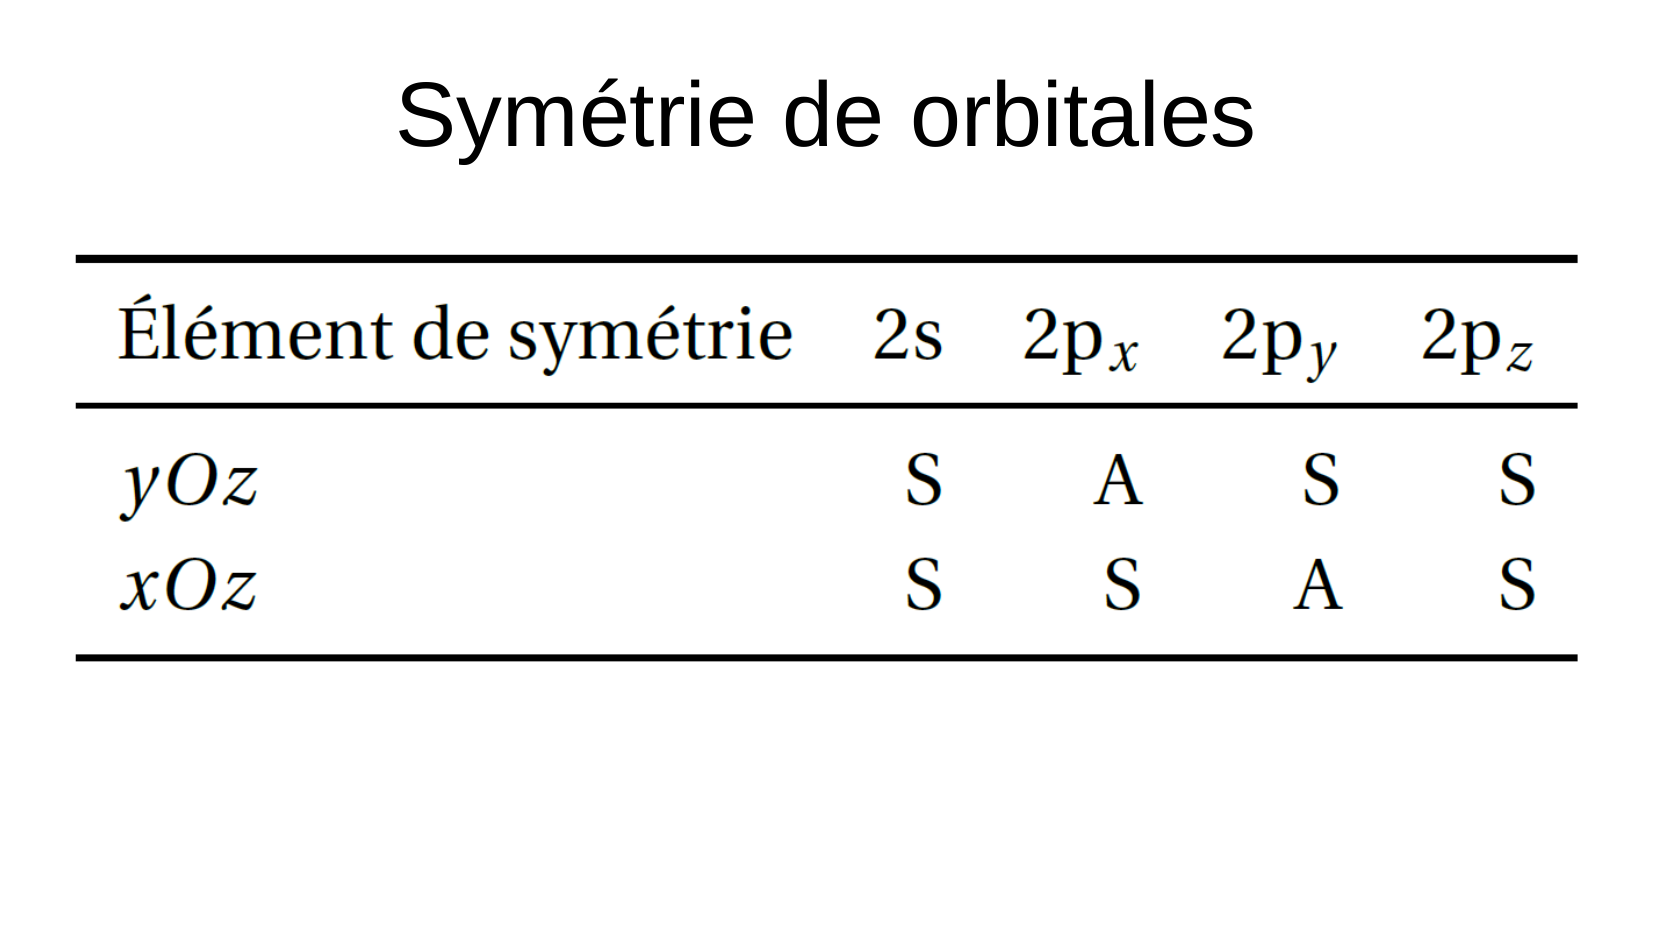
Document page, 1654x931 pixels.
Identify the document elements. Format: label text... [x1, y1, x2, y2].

picture [5, 213, 1654, 722]
title Symétrie de orbitales [82, 37, 1571, 193]
